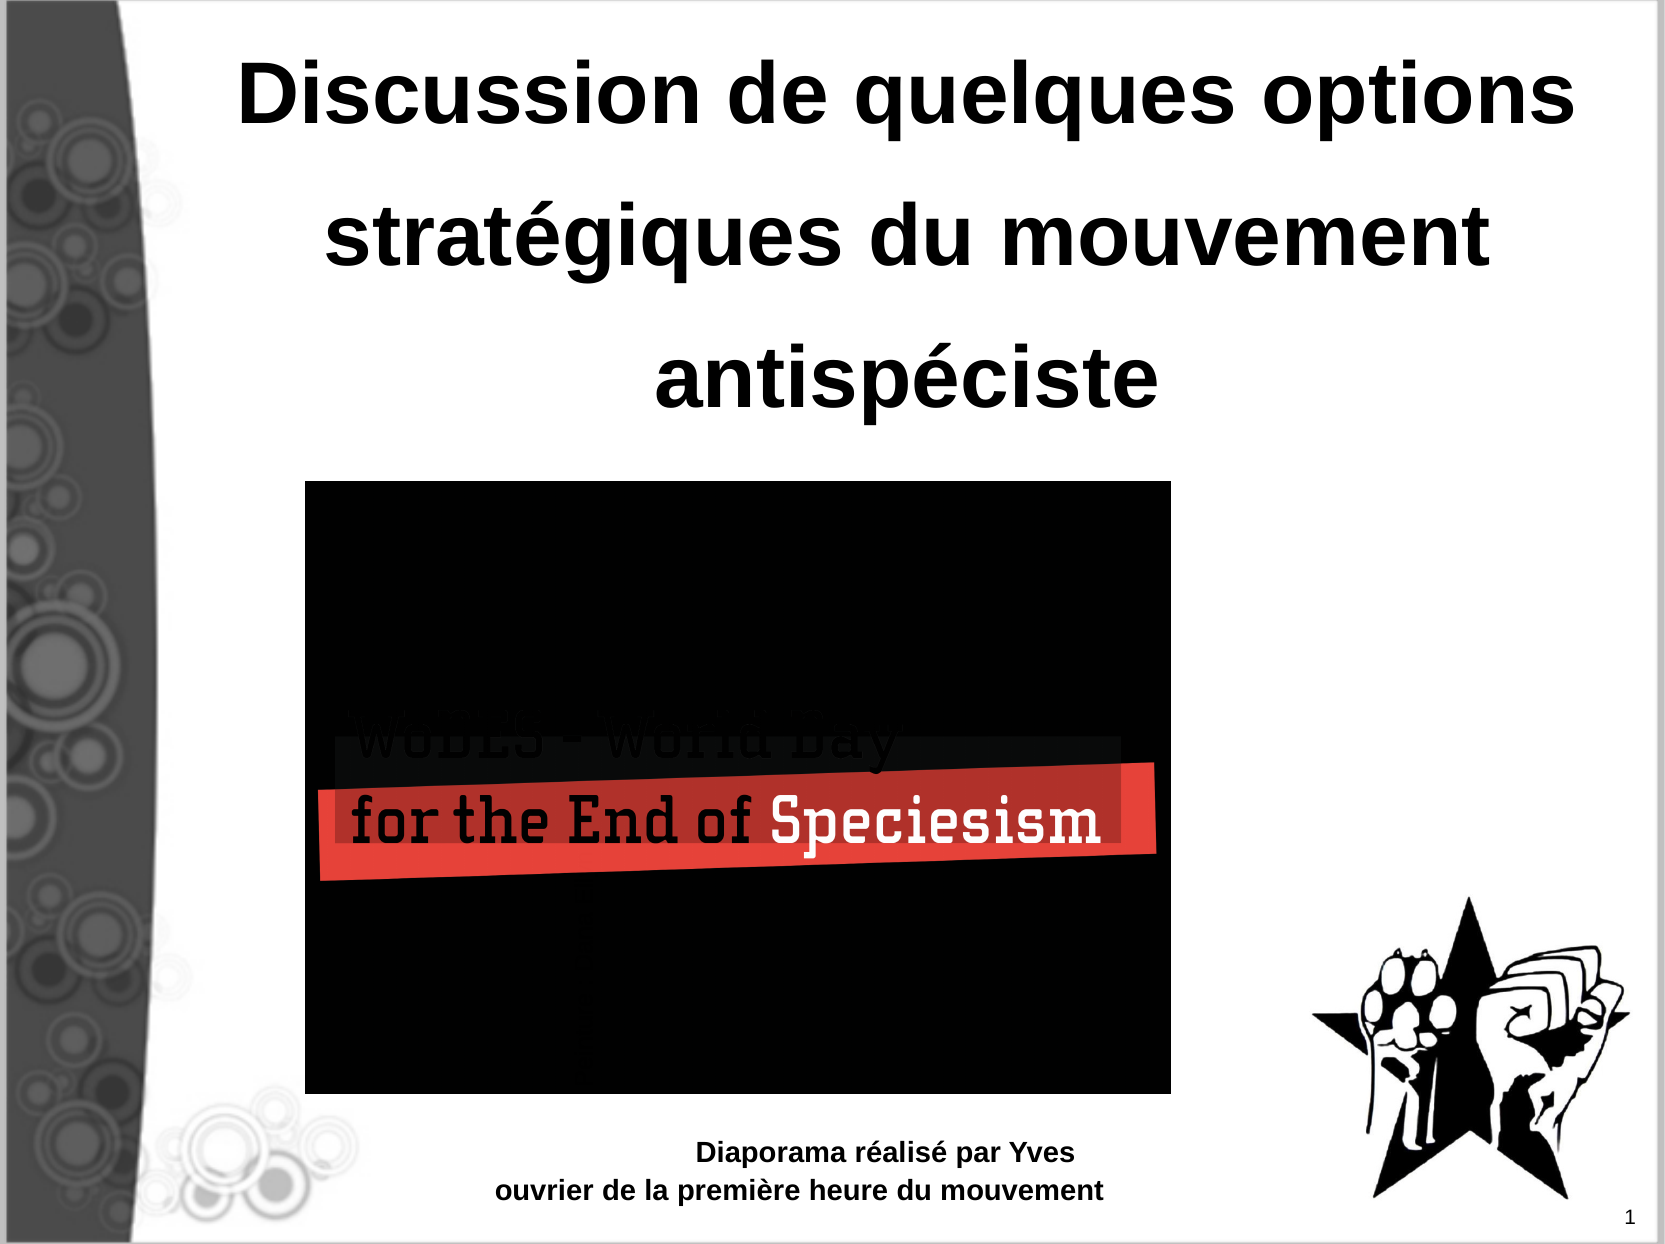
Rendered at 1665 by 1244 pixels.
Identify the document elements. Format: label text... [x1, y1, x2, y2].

text_box 1 [1297, 1195, 1645, 1237]
text_box Discussion de quelques options stratégiques du mouvement antispéciste [149, 0, 1665, 433]
subtitle [83, 309, 1582, 1094]
picture [3, 0, 1662, 1244]
text_box Diaporama réalisé par Yves [482, 1117, 1289, 1221]
